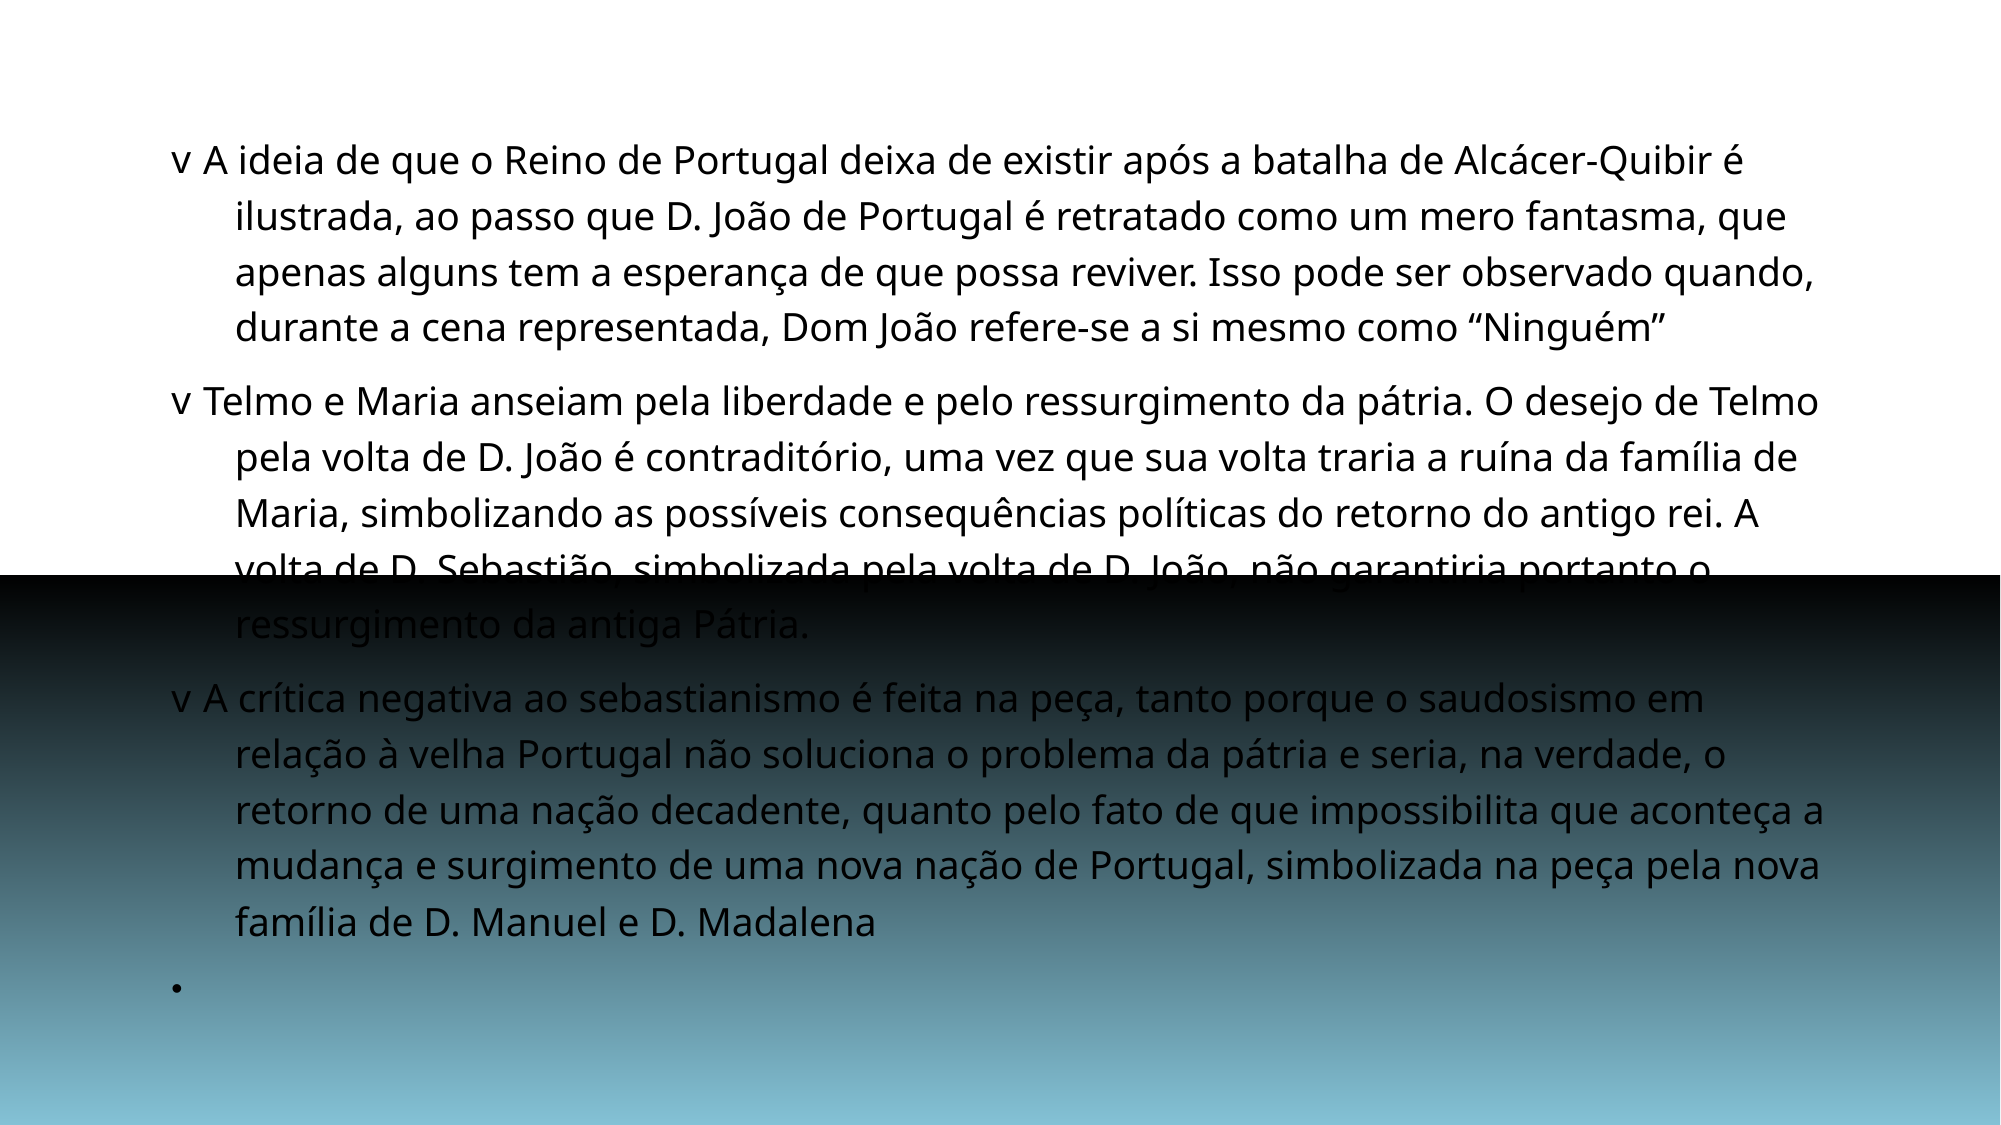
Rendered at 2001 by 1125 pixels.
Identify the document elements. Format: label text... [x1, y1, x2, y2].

list A ideia de que o Reino de Portugal deixa de existir após a batalha de Alcácer-Quibir é ilustrada, ao passo que D. João de Portugal é retratado como um mero fantasma, que apenas alguns tem a esperança de que possa reviver. Isso pode ser observado quando, durante a cena representada, Dom João refere-se a si mesmo como “Ninguém” Telmo e Maria anseiam pela liberdade e pelo ressurgimento da pátria. O desejo de Telmo pela volta de D. João é contraditório, uma vez que sua volta traria a ruína da família de Maria, simbolizando as possíveis consequências políticas do retorno do antigo rei. A volta de D. Sebastião, simbolizada pela volta de D. João, não garantiria portanto o ressurgimento da antiga Pátria. A crítica negativa ao sebastianismo é feita na peça, tanto porque o saudosismo em relação à velha Portugal não soluciona o problema da pátria e seria, na verdade, o retorno de uma nação decadente, quanto pelo fato de que impossibilita que aconteça a mudança e surgimento de uma nova nação de Portugal, simbolizada na peça pela nova família de D. Manuel e D. Madalena [156, 118, 1844, 1014]
